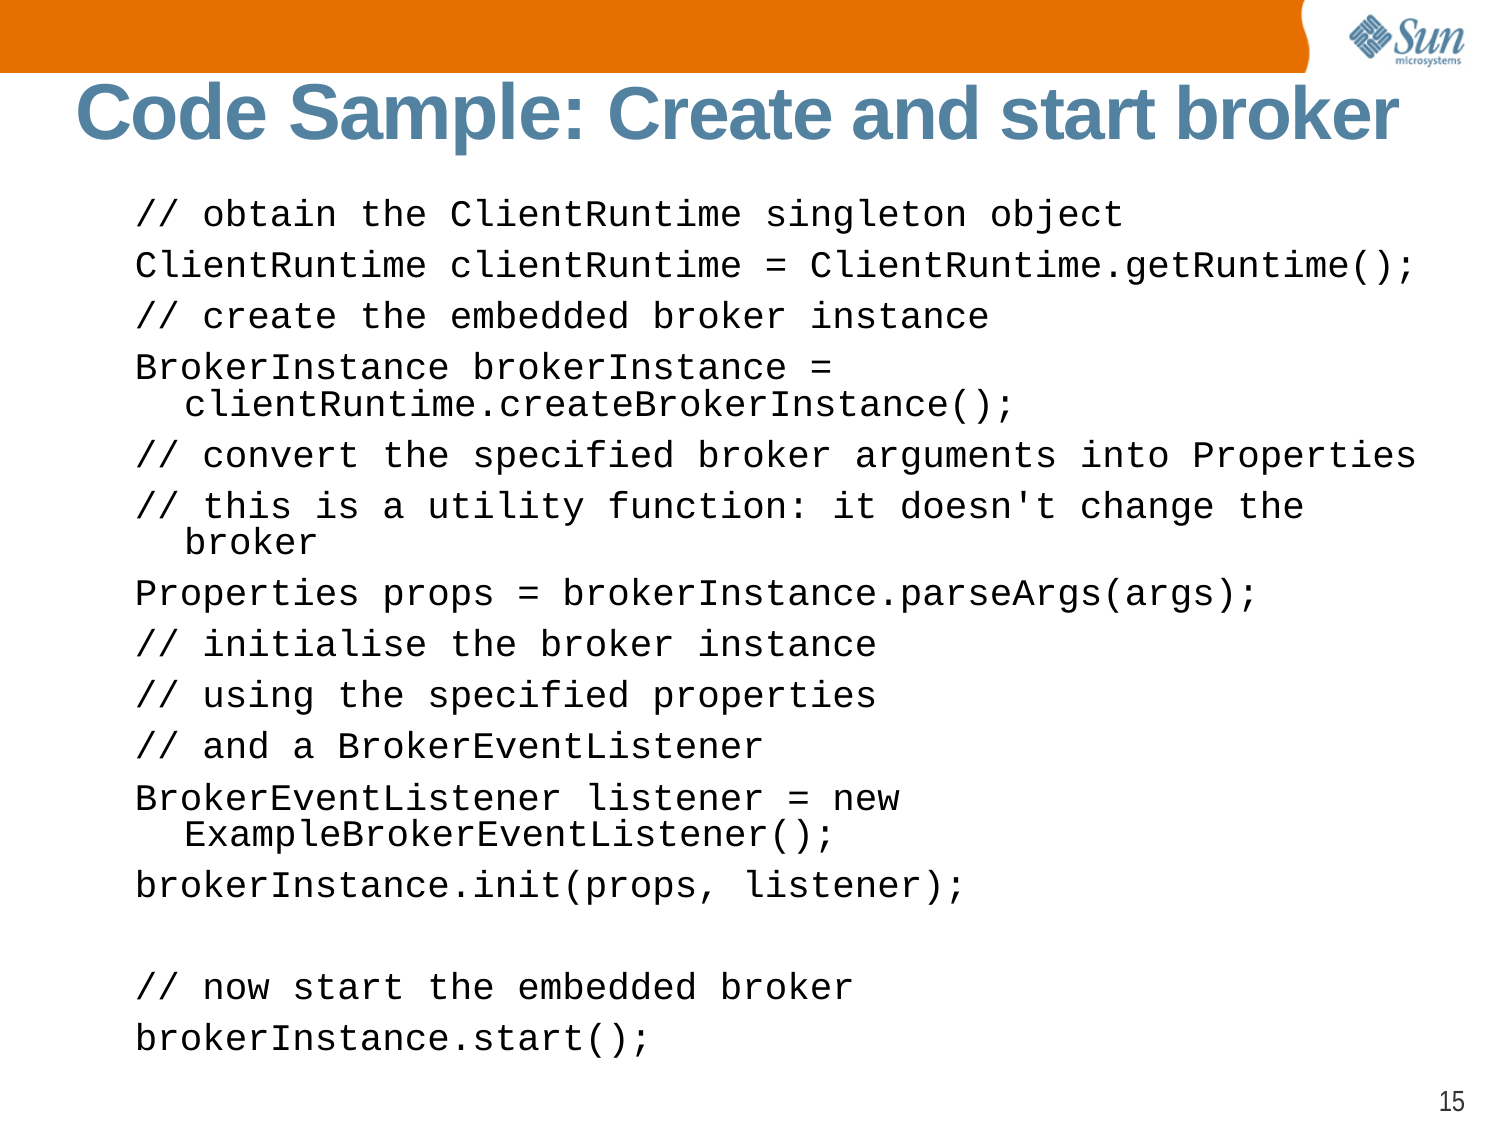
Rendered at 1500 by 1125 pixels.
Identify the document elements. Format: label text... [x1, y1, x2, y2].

list // obtain the ClientRuntime singleton object ClientRuntime clientRuntime = ClientRuntime.getRuntime(); // create the embedded broker instance BrokerInstance brokerInstance = clientRuntime.createBrokerInstance(); // convert the specified broker arguments into Properties // this is a utility function: it doesn't change the broker Properties props = brokerInstance.parseArgs(args); // initialise the broker instance // using the specified properties // and a BrokerEventListener BrokerEventListener listener = new ExampleBrokerEventListener(); brokerInstance.init(props, listener); // now start the embedded broker brokerInstance.start(); [58, 197, 1455, 1065]
picture [0, 0, 1500, 73]
title Code Sample: Create and start broker [75, 75, 1437, 168]
